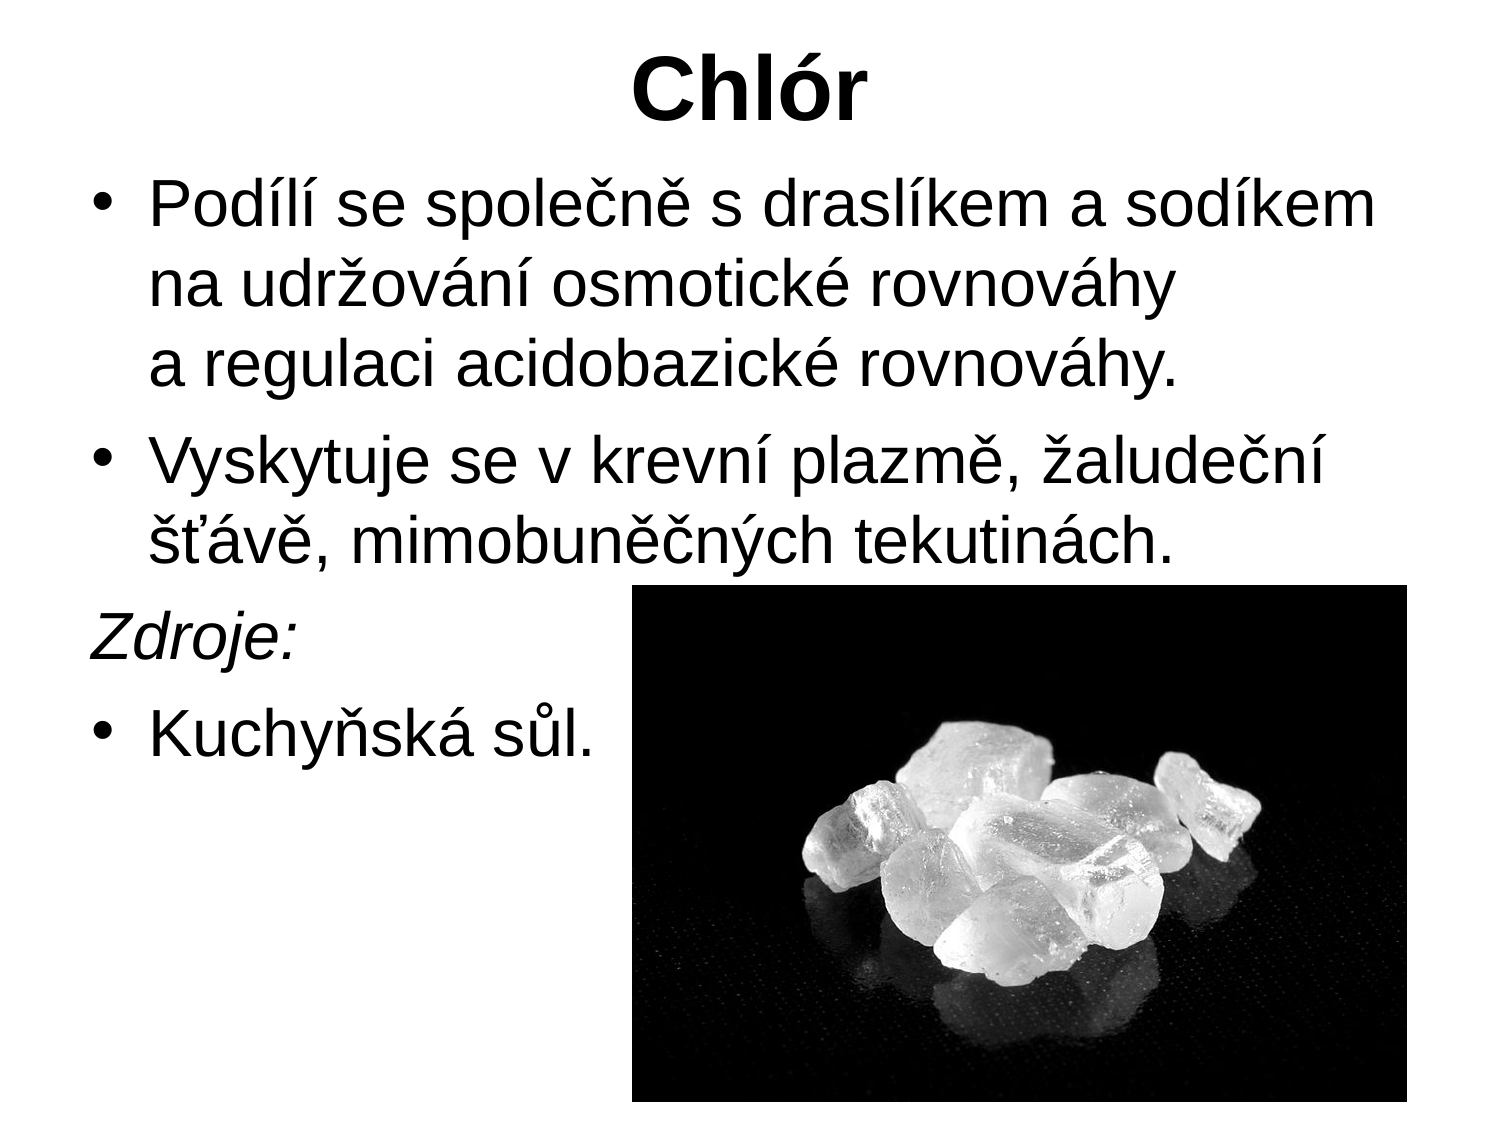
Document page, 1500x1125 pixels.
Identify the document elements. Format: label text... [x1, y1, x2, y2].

title Chlór [75, 21, 1426, 257]
list Podílí se společně s draslíkem a sodíkem na udržování osmotické rovnováhy a regulaci acidobazické rovnováhy. Vyskytuje se v krevní plazmě, žaludeční šťávě, mimobuněčných tekutinách. Zdroje: Kuchyňská sůl. [76, 152, 1427, 1010]
picture [632, 585, 1407, 1102]
